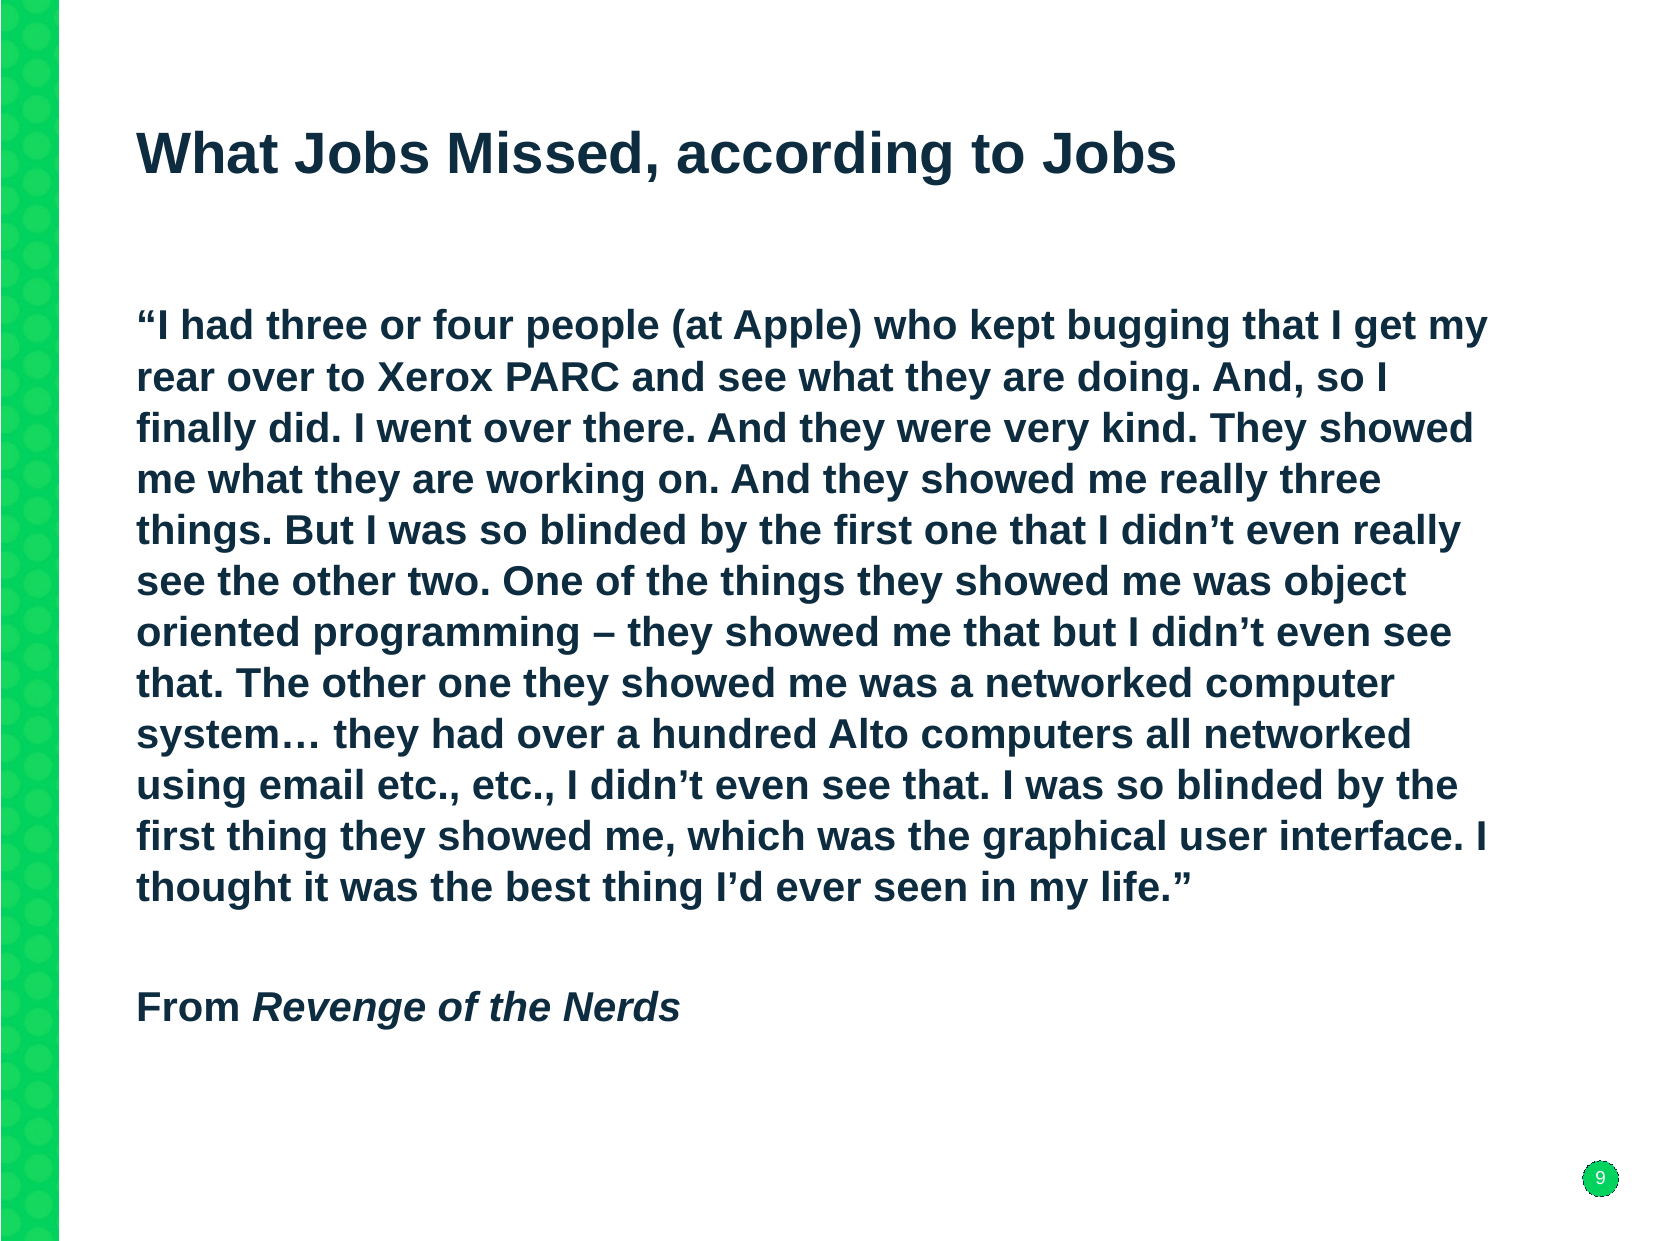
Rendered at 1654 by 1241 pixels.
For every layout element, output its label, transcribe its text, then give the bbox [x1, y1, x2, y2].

title What Jobs Missed, according to Jobs [121, 49, 1531, 257]
picture [1, 0, 59, 1241]
list “I had three or four people (at Apple) who kept bugging that I get my rear over to Xerox PARC and see what they are doing. And, so I finally did. I went over there. And they were very kind. They showed me what they are working on. And they showed me really three things. But I was so blinded by the first one that I didn’t even really see the other two. One of the things they showed me was object oriented programming – they showed me that but I didn’t even see that. The other one they showed me was a networked computer system… they had over a hundred Alto computers all networked using email etc., etc., I didn’t even see that. I was so blinded by the first thing they showed me, which was the graphical user interface. I thought it was the best thing I’d ever seen in my life.” From Revenge of the Nerds [121, 290, 1531, 1100]
